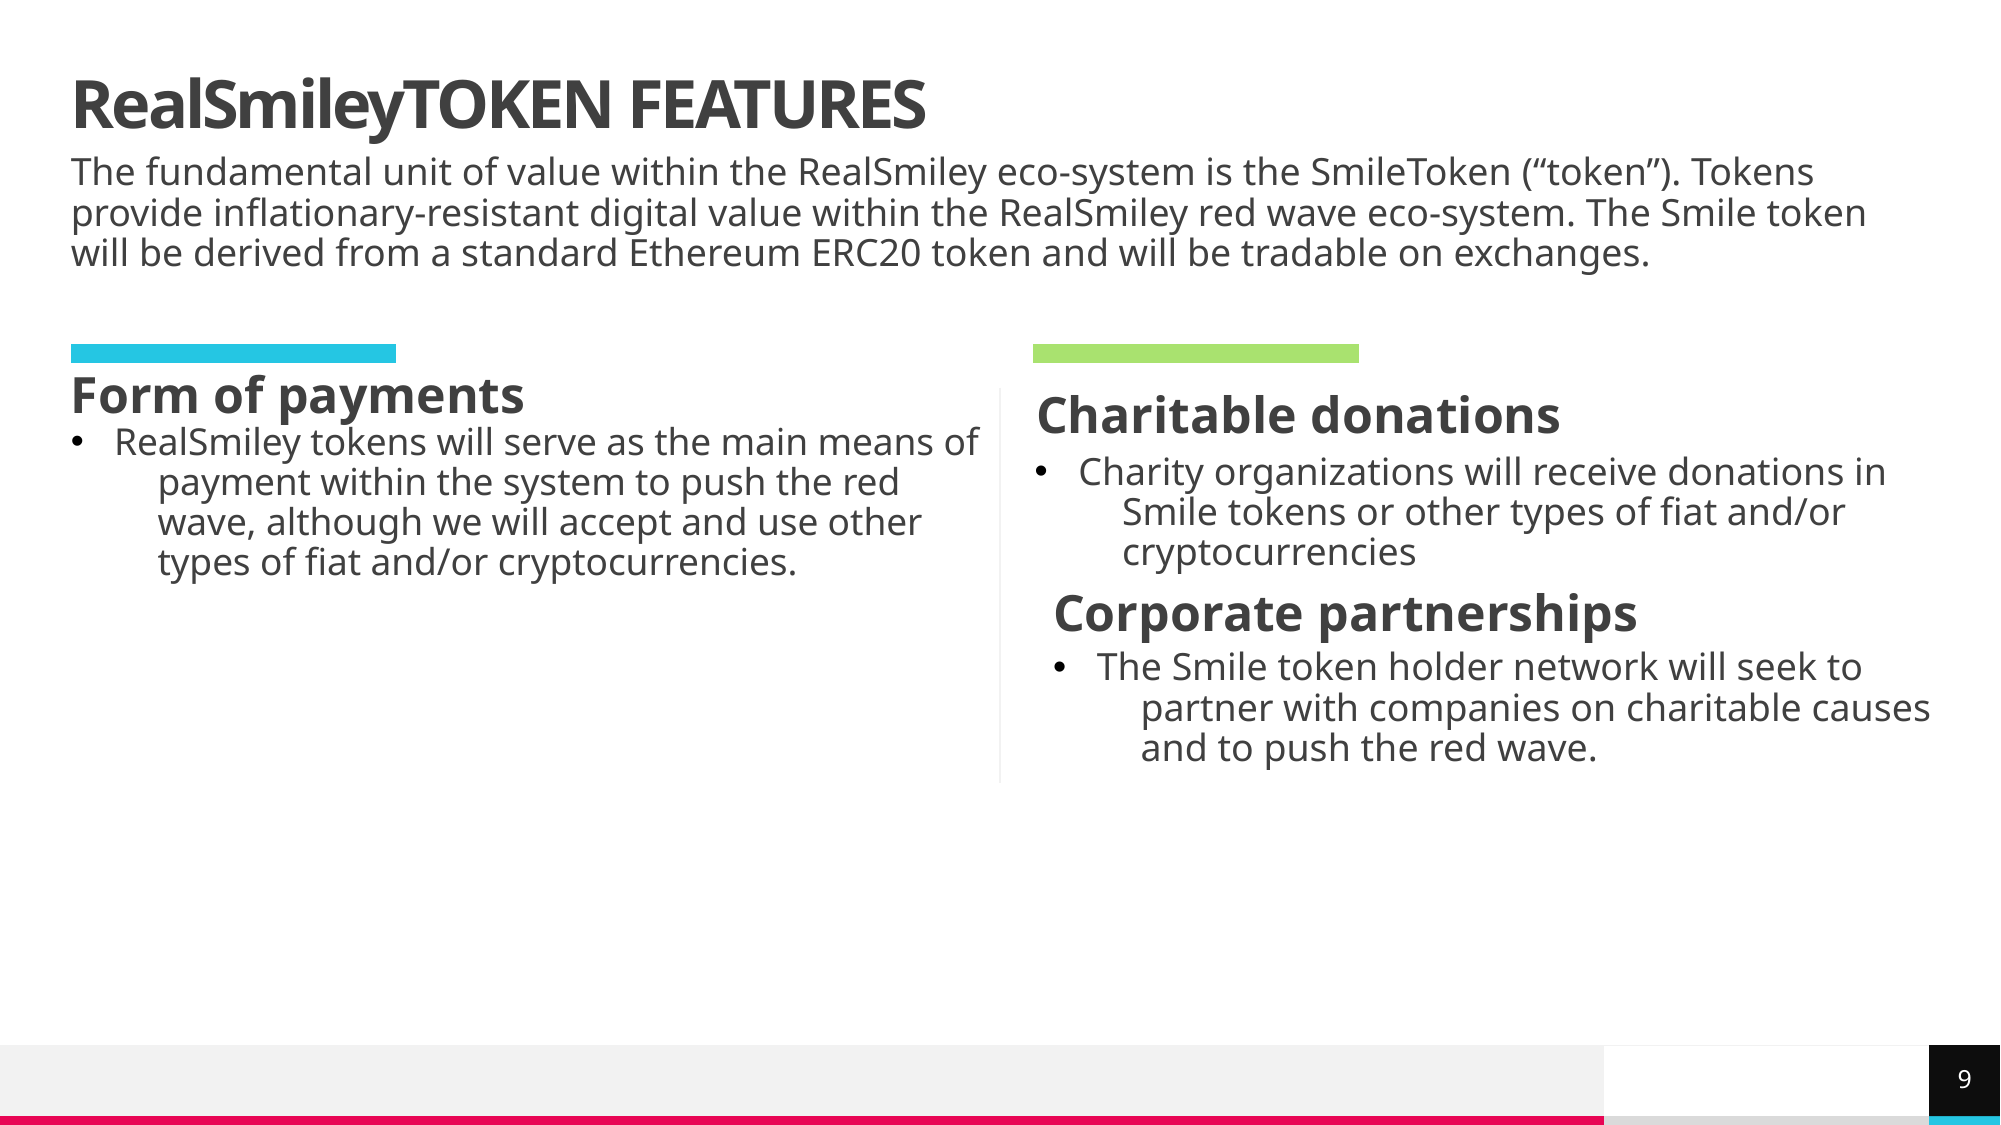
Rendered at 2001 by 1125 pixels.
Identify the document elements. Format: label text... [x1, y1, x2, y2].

text_box Charity organizations will receive donations in Smile tokens or other types of fiat and/or cryptocurrencies [1034, 452, 1933, 584]
list Charitable donations [1036, 390, 1934, 450]
text_box [71, 344, 396, 363]
list Corporate partnerships [1053, 587, 1951, 647]
text_box 9 [1929, 1045, 2000, 1117]
list RealSmiley tokens will serve as the main means of payment within the system to push the red wave, although we will accept and use other types of fiat and/or cryptocurrencies. [70, 423, 991, 584]
list The fundamental unit of value within the RealSmiley eco-system is the SmileToken (“token”). Tokens provide inflationary-resistant digital value within the RealSmiley red wave eco-system. The Smile token will be derived from a standard Ethereum ERC20 token and will be tradable on exchanges. [70, 153, 1931, 330]
text_box [1033, 344, 1359, 363]
title RealSmileyTOKEN FEATURES [70, 70, 1932, 142]
text_box The Smile token holder network will seek to partner with companies on charitable causes and to push the red wave. [1053, 648, 1951, 779]
list Form of payments [70, 370, 969, 423]
